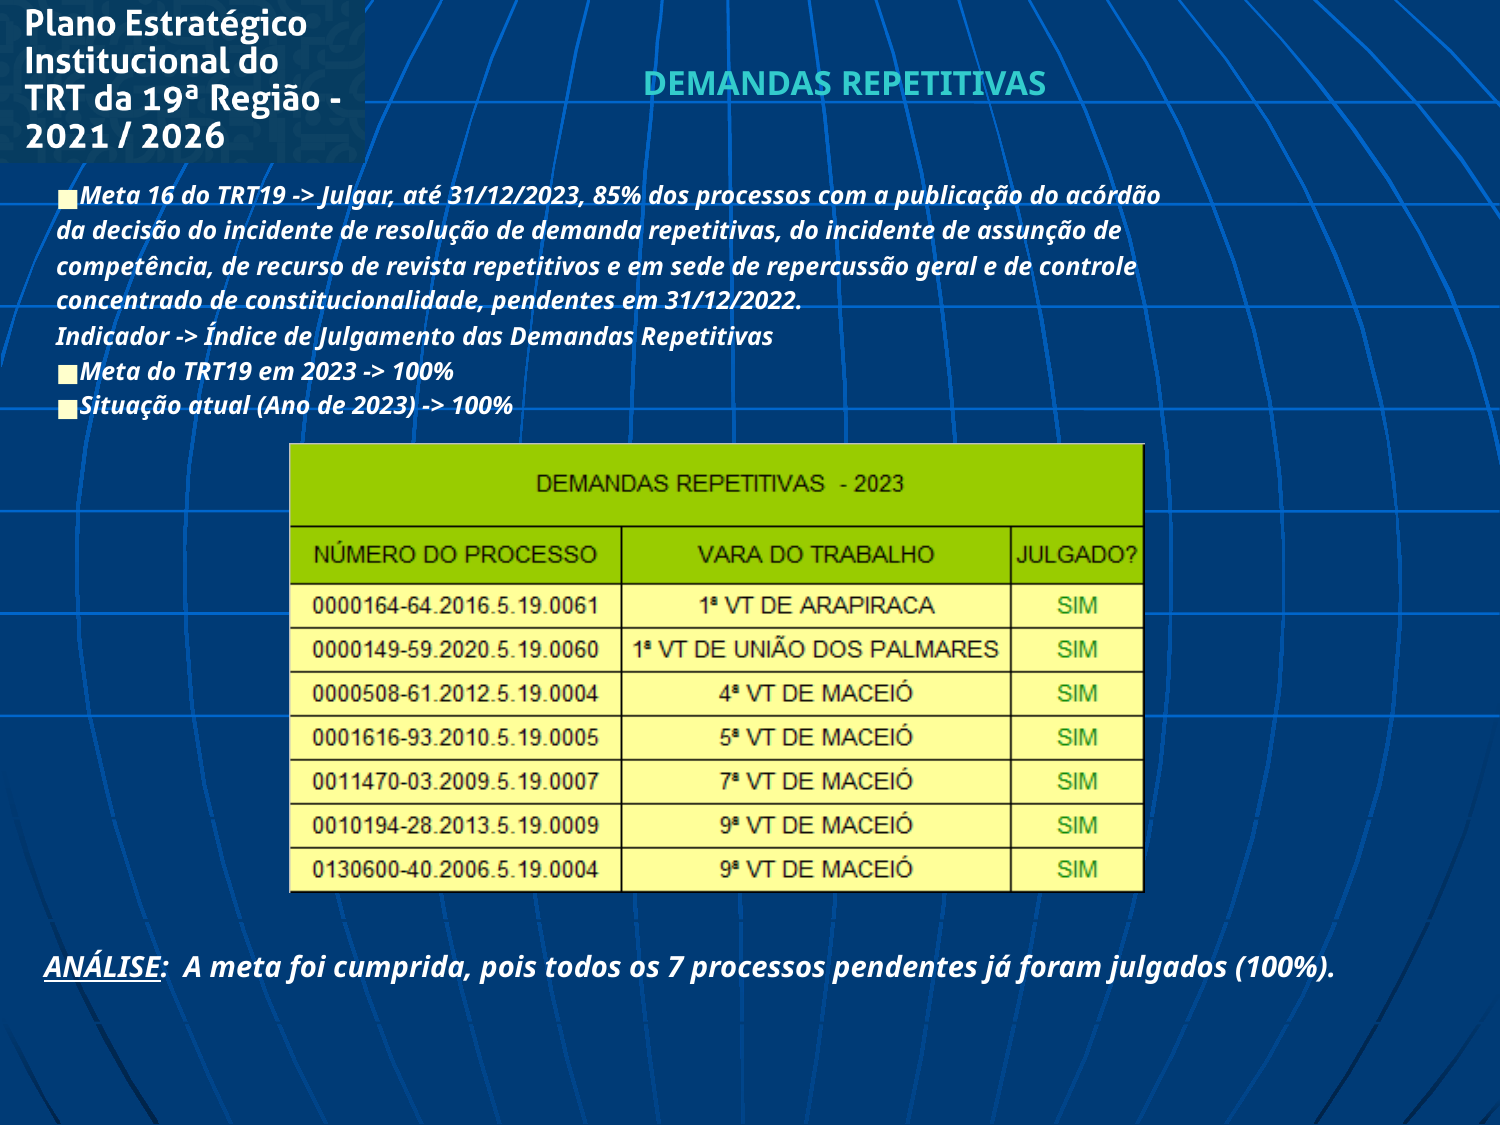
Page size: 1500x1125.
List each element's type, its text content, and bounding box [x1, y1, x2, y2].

text_box ANÁLISE: A meta foi cumprida, pois todos os 7 processos pendentes já foram julgados (100%). [29, 940, 1436, 1048]
text_box DEMANDAS REPETITIVAS [365, 54, 1448, 110]
text_box Meta 16 do TRT19 -> Julgar, até 31/12/2023, 85% dos processos com a publicação do acórdão da decisão do incidente de resolução de demanda repetitivas, do incidente de assunção de competência, de recurso de revista repetitivos e em sede de repercussão geral e de controle concentrado de constitucionalidade, pendentes em 31/12/2022. Indicador -> Índice de Julgamento das Demandas Repetitivas Meta do TRT19 em 2023 -> 100% Situação atual (Ano de 2023) -> 100% [41, 172, 1447, 492]
picture [289, 443, 1145, 893]
picture [0, 0, 365, 163]
